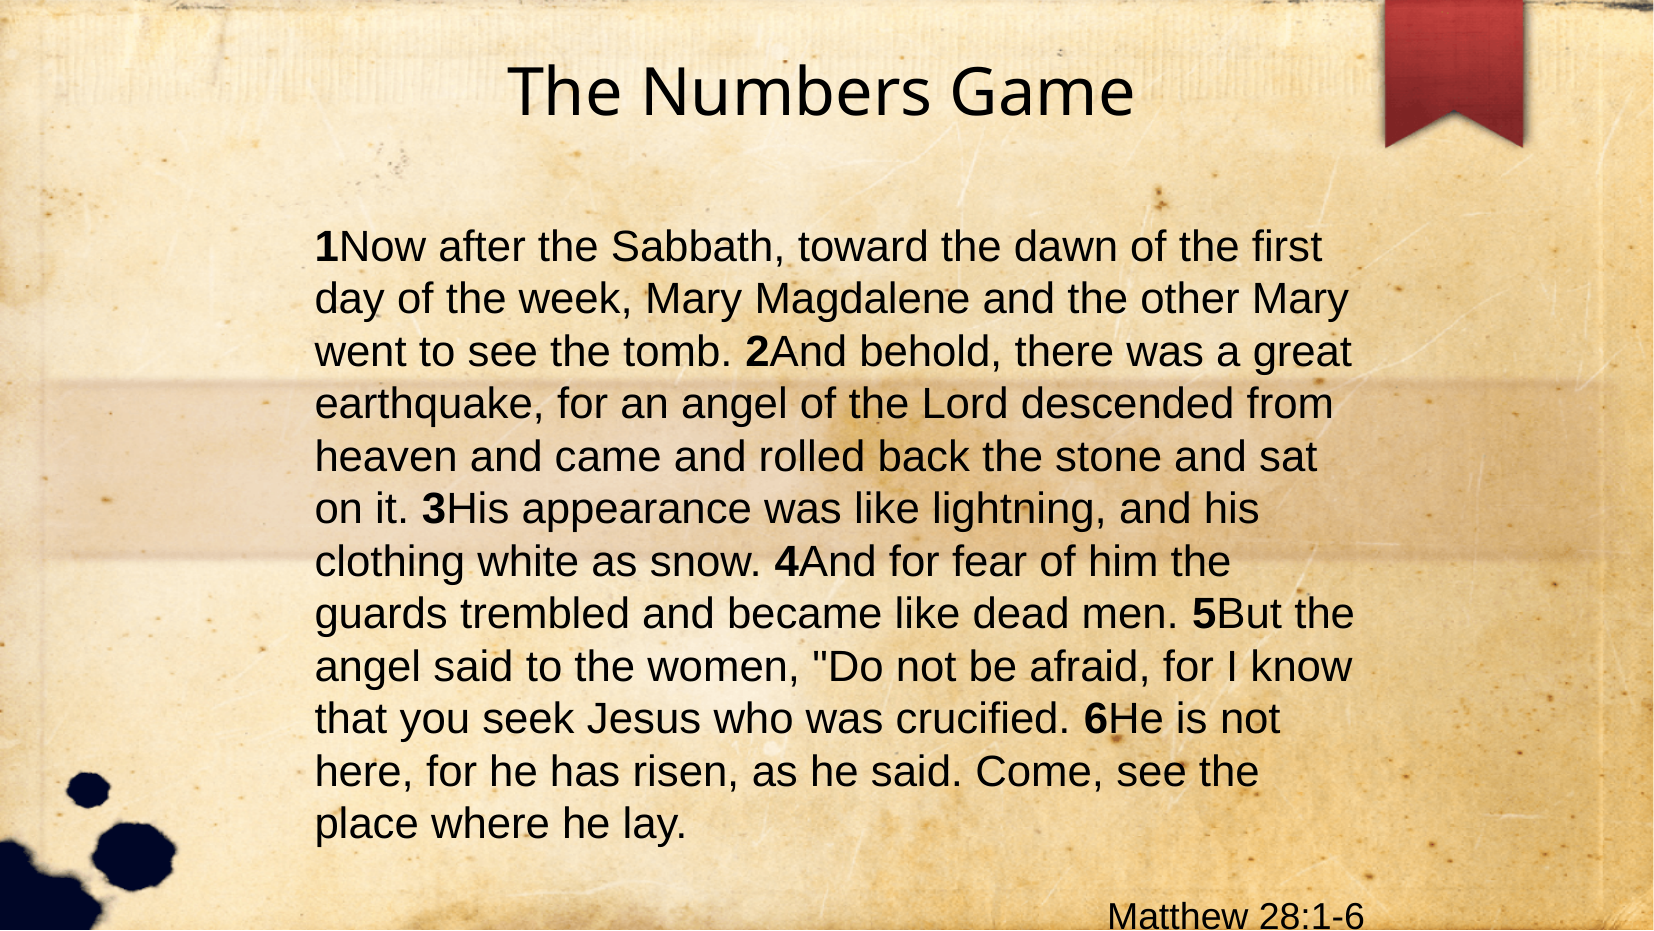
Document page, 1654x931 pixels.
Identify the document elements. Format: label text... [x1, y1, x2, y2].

title The Numbers Game [289, 0, 1355, 194]
text_box 1Now after the Sabbath, toward the dawn of the first day of the week, Mary Magdalene and the other Mary went to see the tomb. 2And behold, there was a great earthquake, for an angel of the Lord descended from heaven and came and rolled back the stone and sat on it. 3His appearance was like lightning, and his clothing white as snow. 4And for fear of him the guards trembled and became like dead men. 5But the angel said to the women, "Do not be afraid, for I know that you seek Jesus who was crucified. 6He is not here, for he has risen, as he said. Come, see the place where he lay. Matthew 28:1-6 [299, 209, 1380, 894]
picture [0, 0, 1654, 930]
